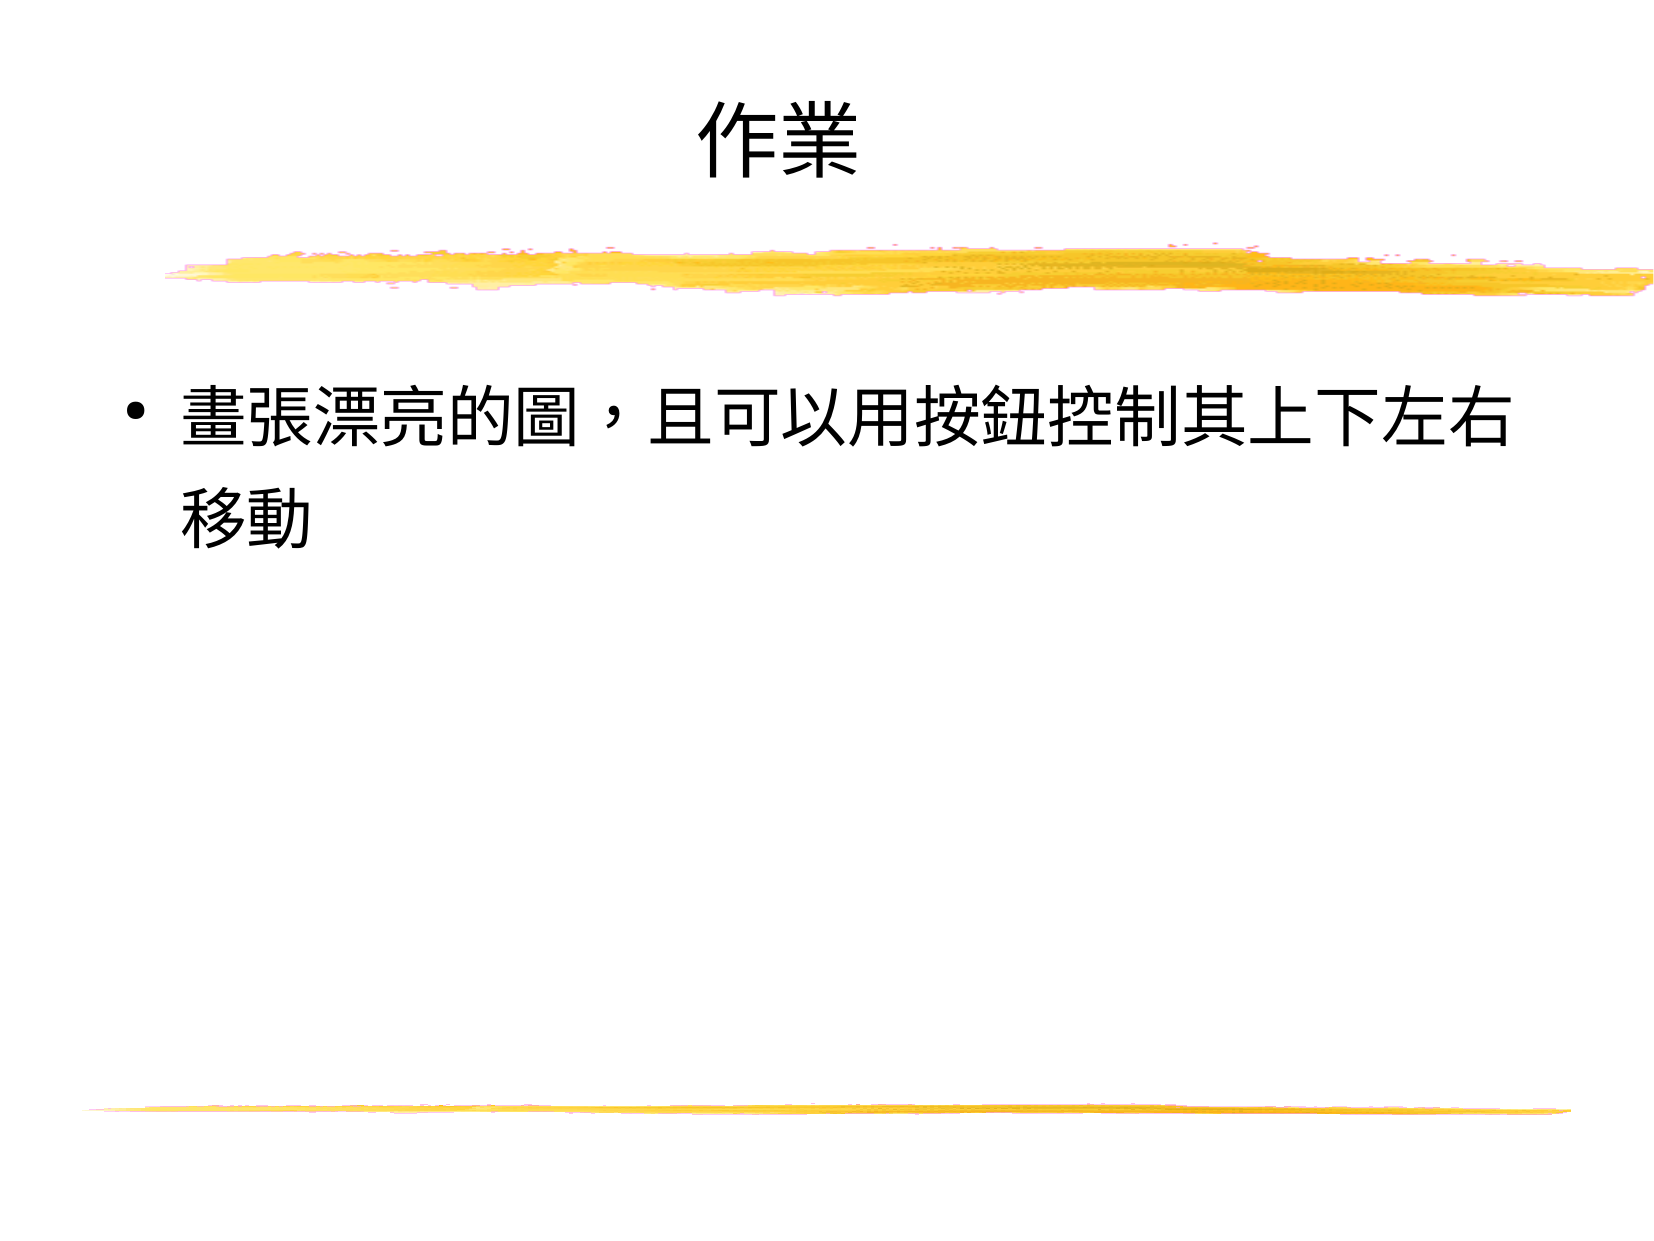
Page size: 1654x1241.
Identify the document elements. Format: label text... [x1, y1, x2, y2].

list 畫張漂亮的圖，且可以用按鈕控制其上下左右移動 [124, 358, 1530, 1103]
picture [82, 1102, 1571, 1117]
picture [165, 237, 1654, 308]
title 作業 [76, 28, 1482, 235]
